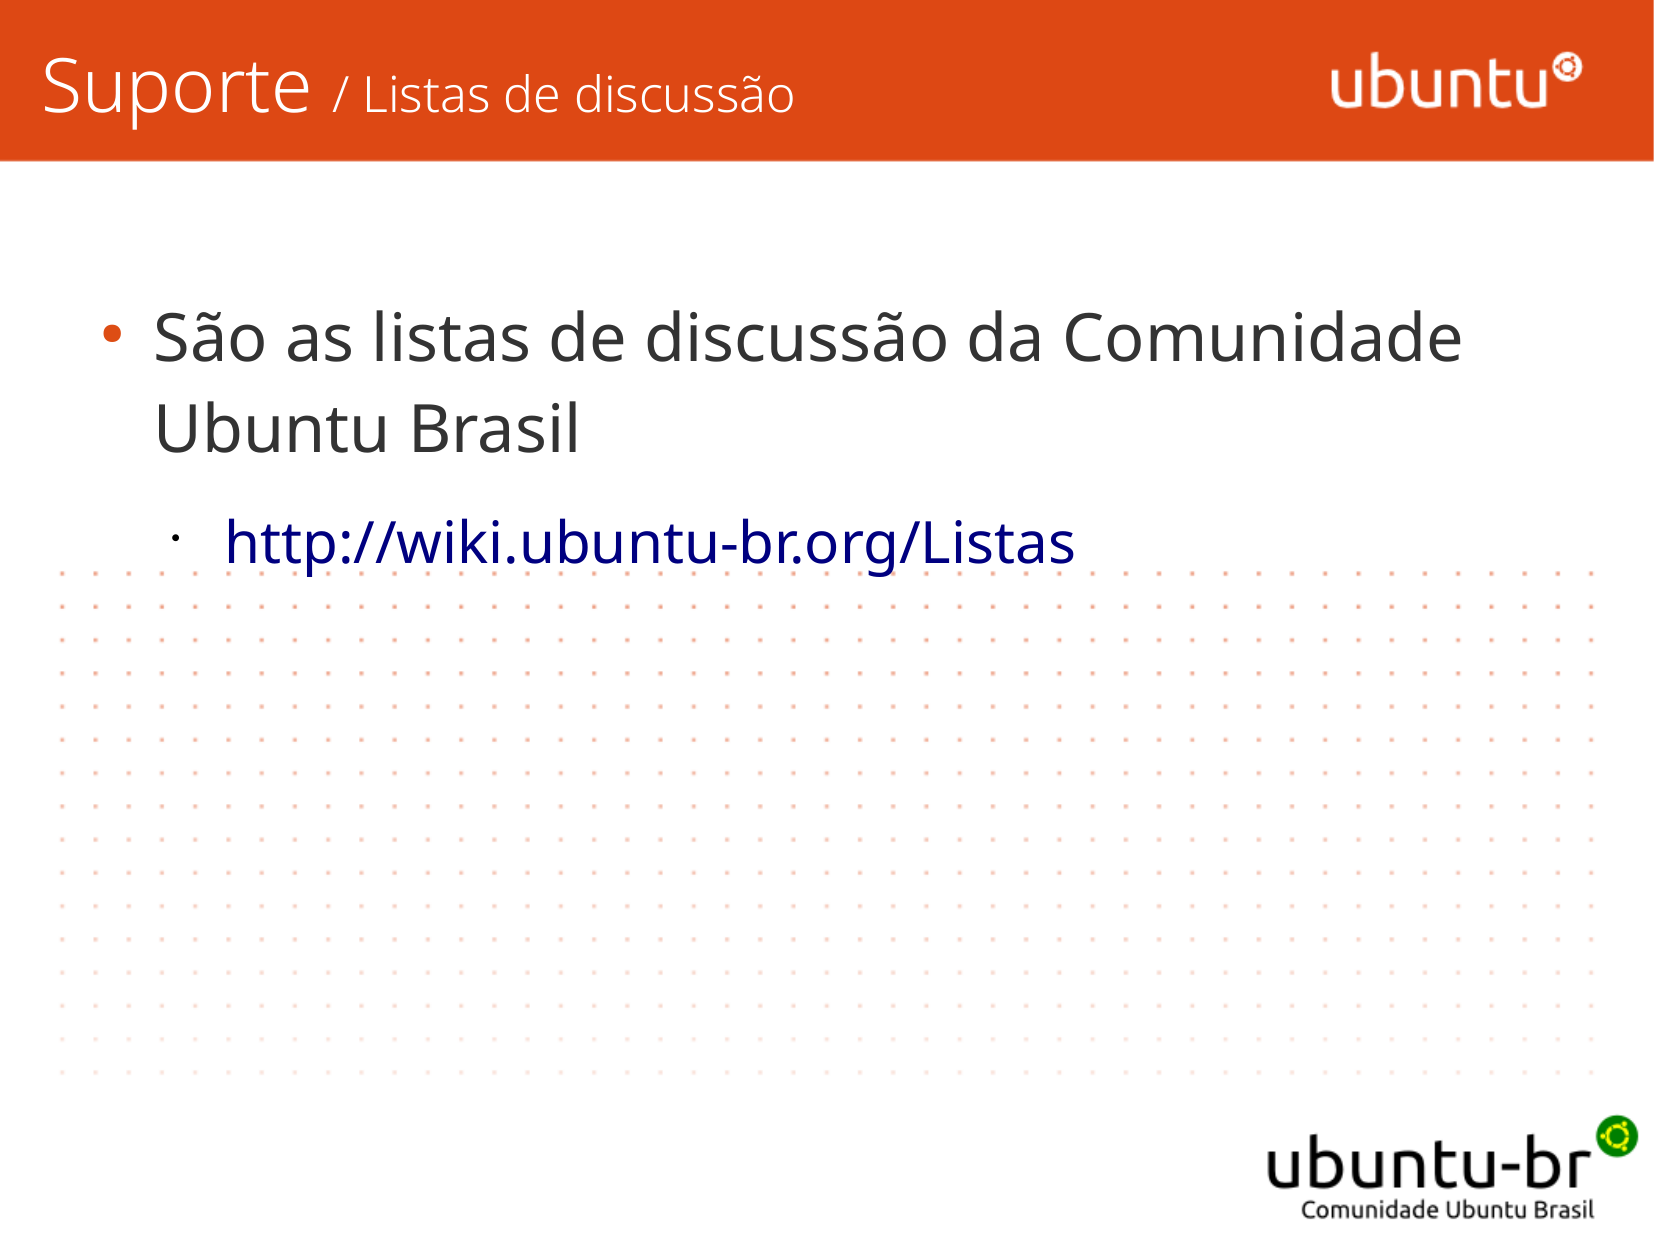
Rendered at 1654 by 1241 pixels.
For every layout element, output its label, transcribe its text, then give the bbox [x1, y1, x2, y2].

picture [0, 0, 1654, 1241]
list São as listas de discussão da Comunidade Ubuntu Brasil http://wiki.ubuntu-br.org/Listas [82, 290, 1538, 1010]
title Suporte / Listas de discussão [41, 31, 1300, 136]
